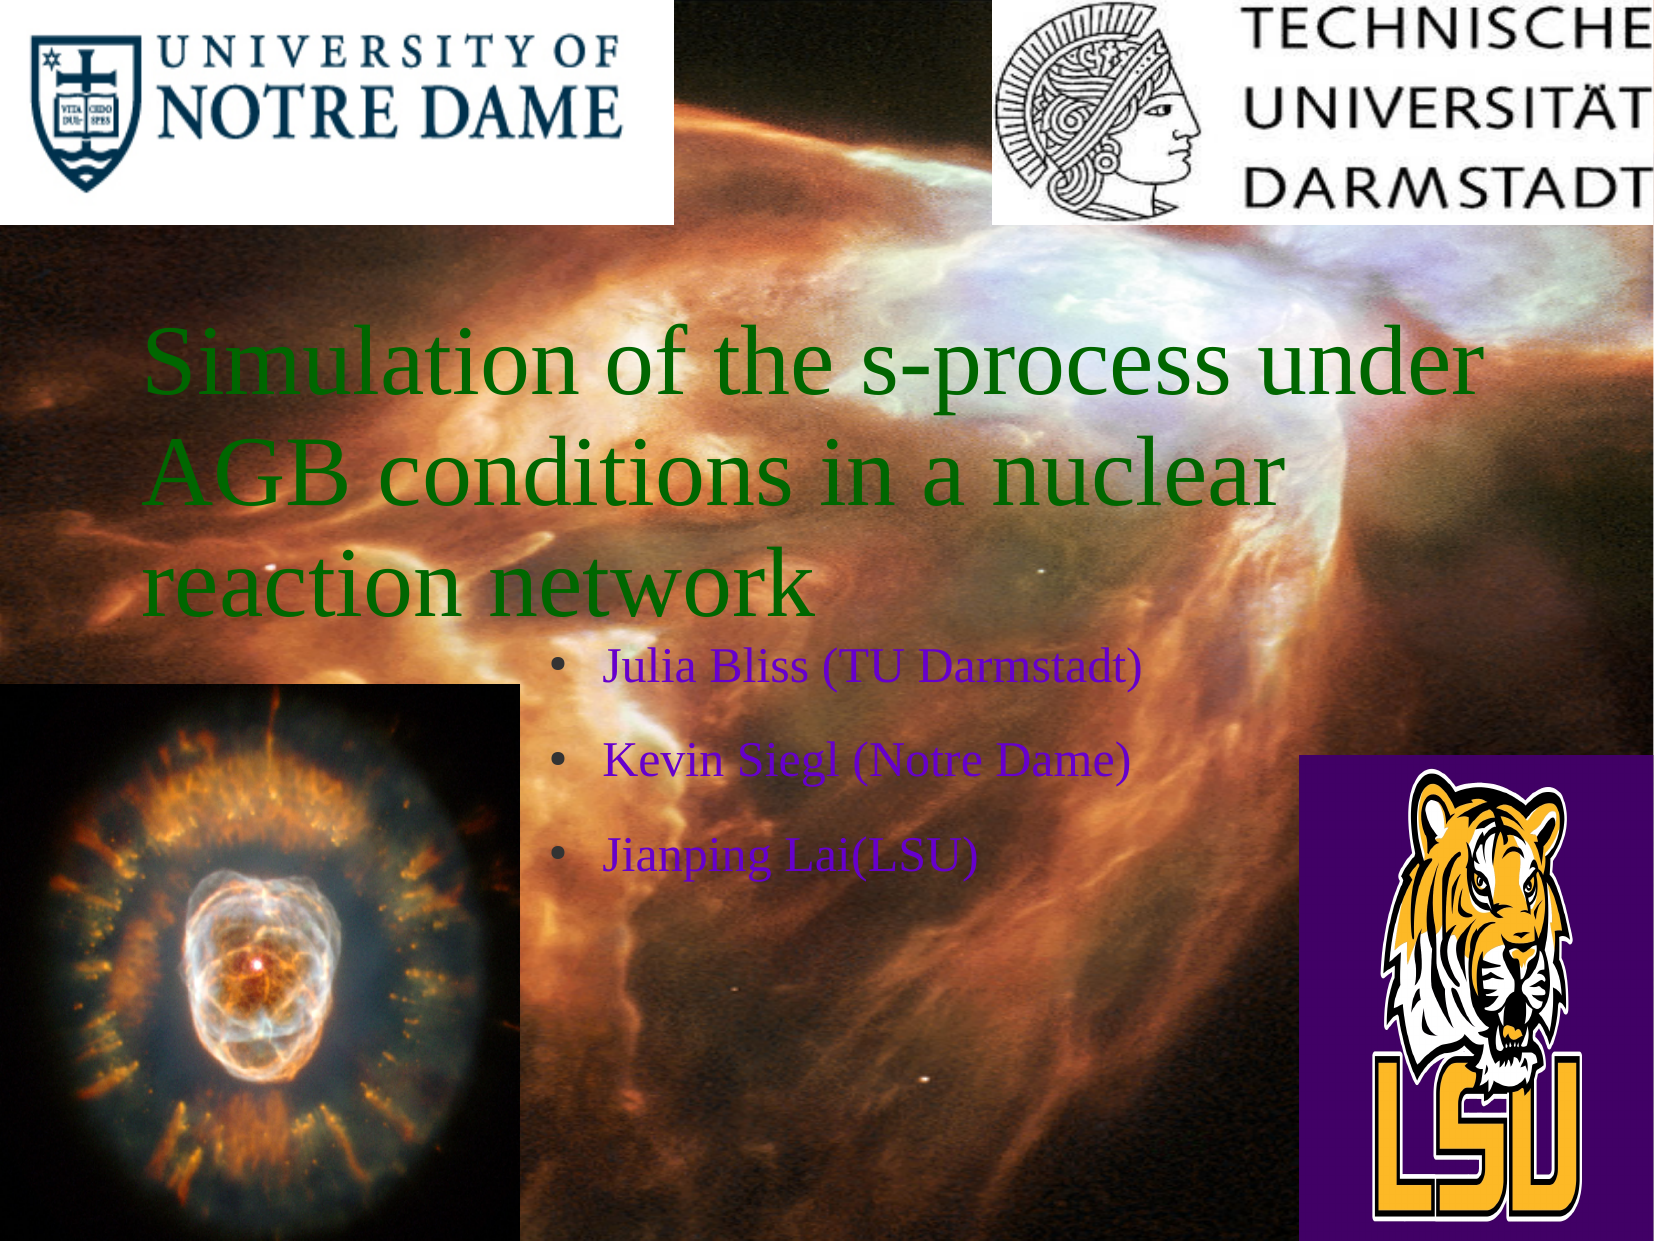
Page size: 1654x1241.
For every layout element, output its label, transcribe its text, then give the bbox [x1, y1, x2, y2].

title Simulation of the s-process under AGB conditions in a nuclear reaction network [141, 305, 1595, 639]
list Julia Bliss (TU Darmstadt) Kevin Siegl (Notre Dame) Jianping Lai(LSU) [531, 637, 1217, 940]
picture [0, 0, 1654, 1241]
